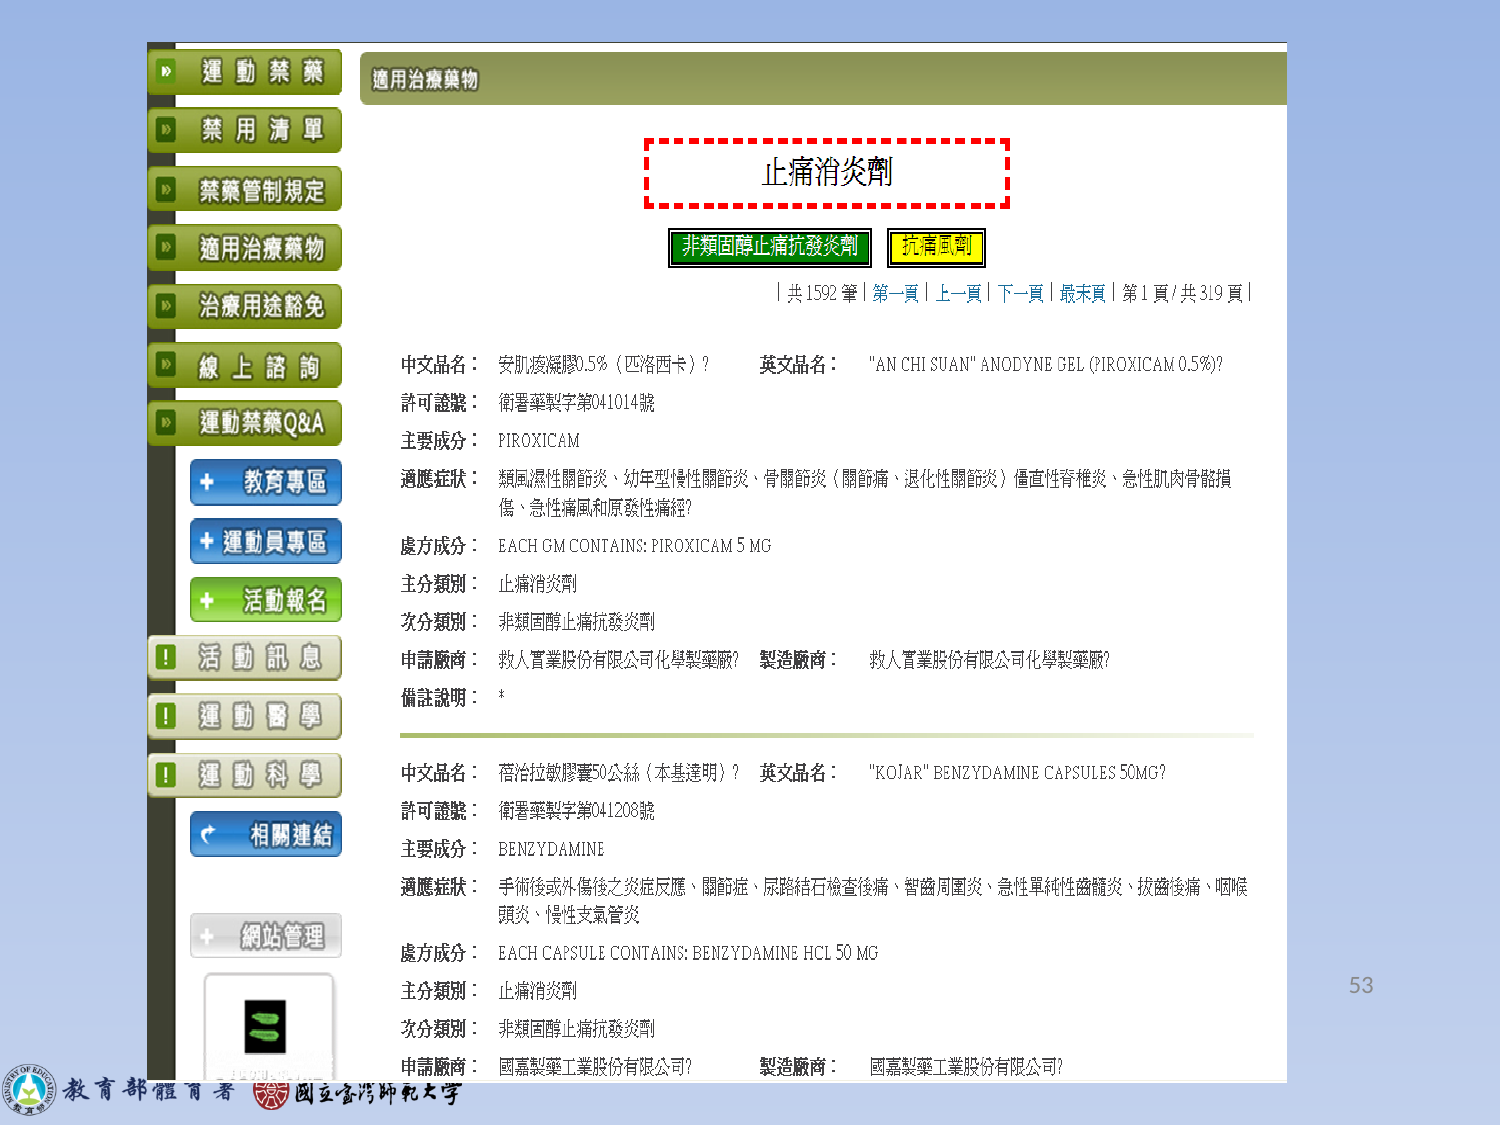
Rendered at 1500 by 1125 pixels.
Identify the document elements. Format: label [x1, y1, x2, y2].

text_box [1333, 940, 1434, 1027]
picture [147, 42, 1287, 1083]
